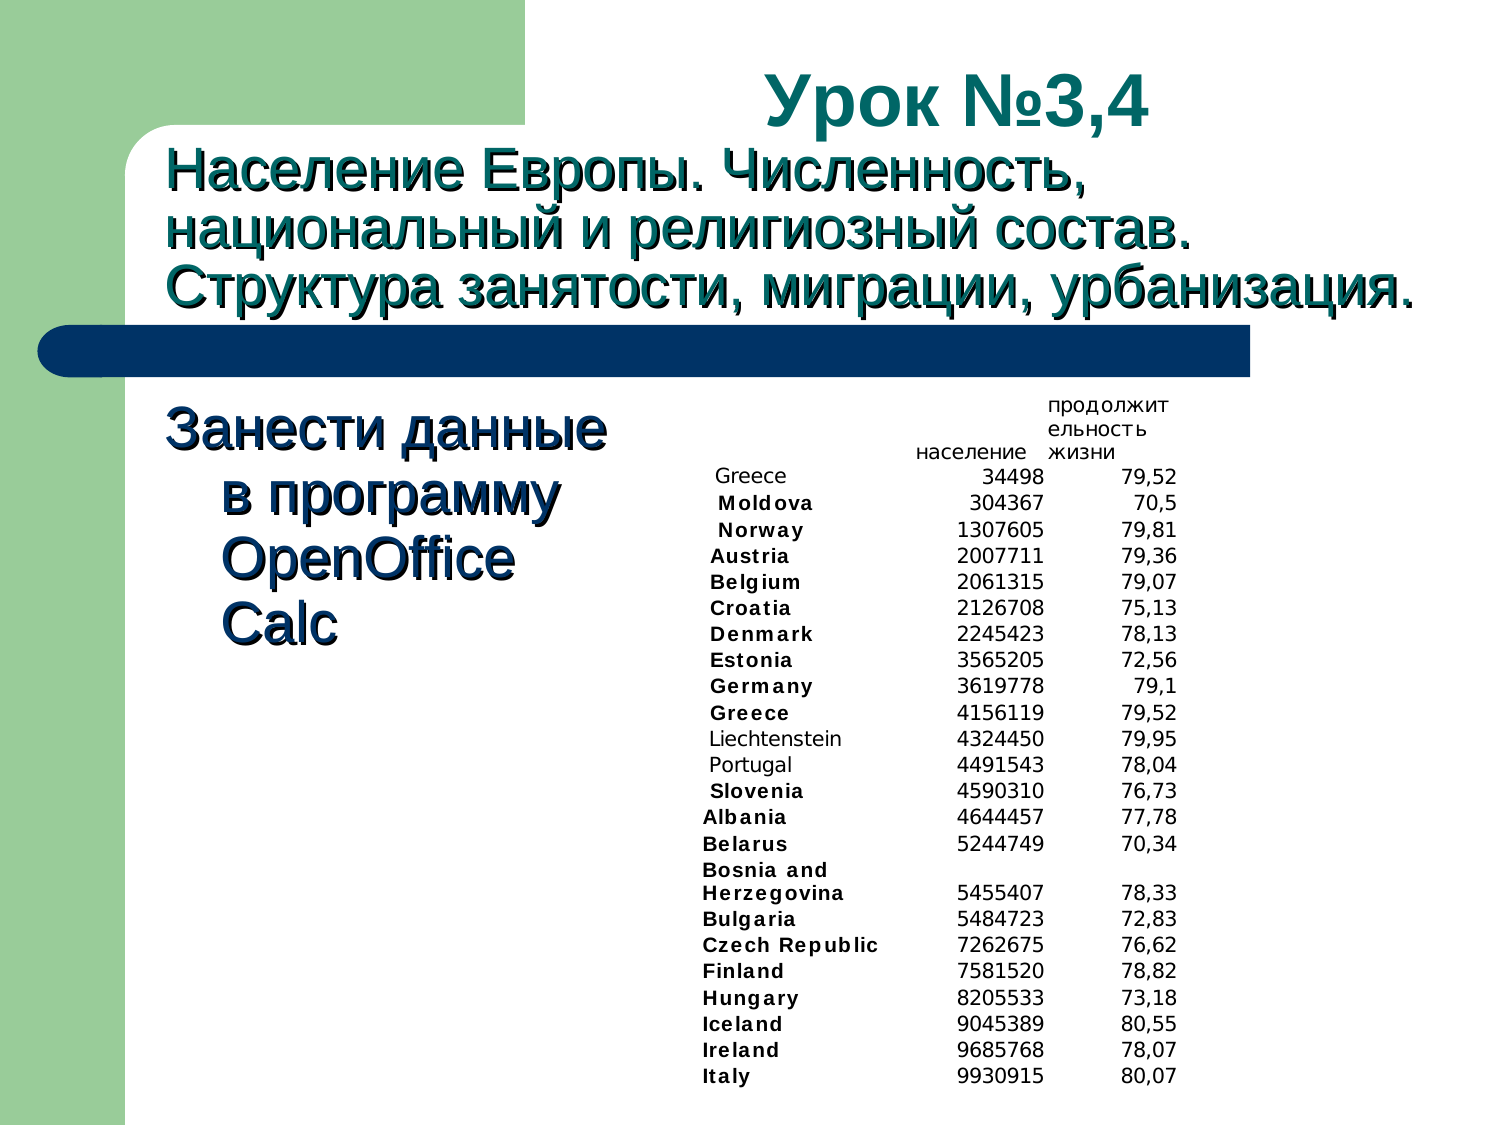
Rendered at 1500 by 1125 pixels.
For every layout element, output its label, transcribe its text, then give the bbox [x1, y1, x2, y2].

chart [700, 393, 1182, 1093]
title Урок №3,4 Население Европы. Численность, национальный и религиозный состав. Структура занятости, миграции, урбанизация. [149, 0, 1463, 325]
list Занести данные в программу OpenOffice Calc [149, 387, 625, 976]
